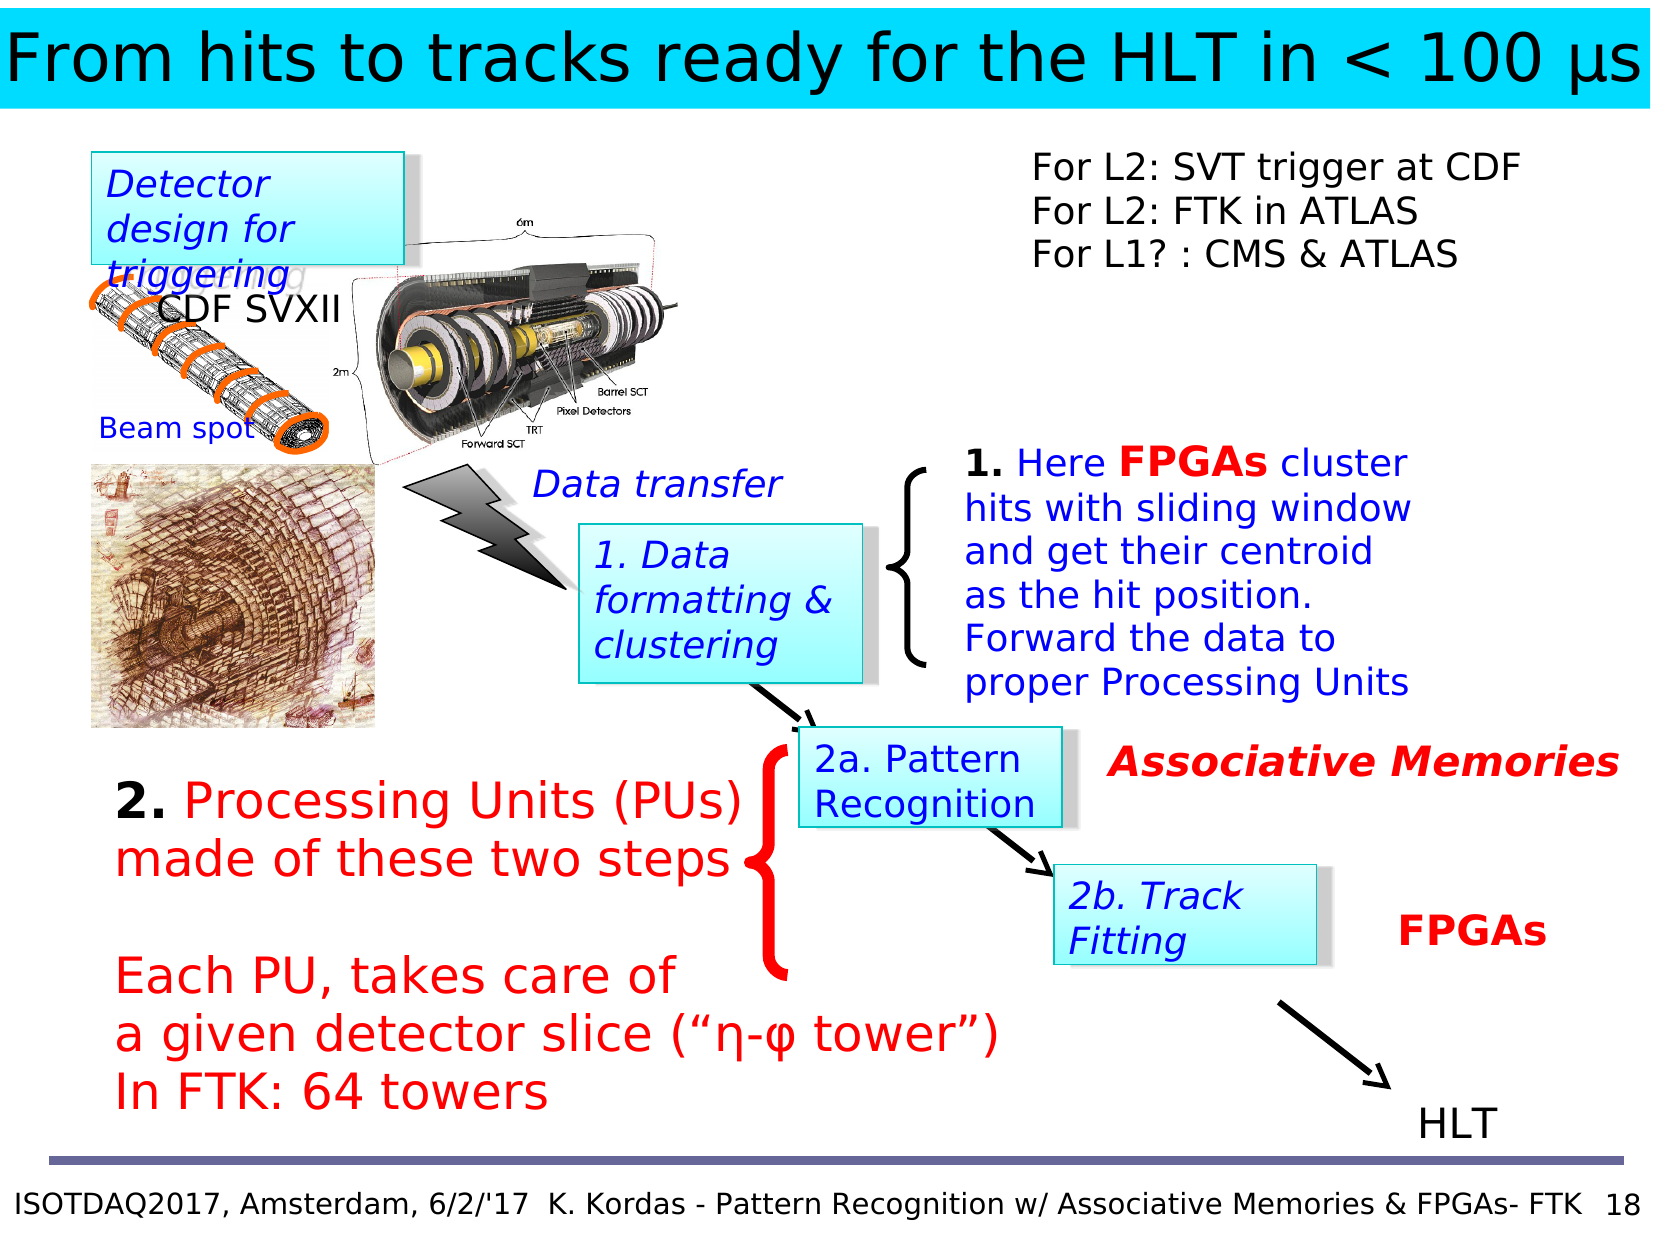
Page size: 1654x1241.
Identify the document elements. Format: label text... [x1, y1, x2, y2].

picture [91, 214, 678, 728]
text_box Detector design for triggering [91, 151, 404, 265]
text_box 2a. Pattern Recognition [799, 726, 1062, 827]
text_box 1. Data formatting & clustering [578, 523, 863, 683]
text_box Associative Memories [1094, 726, 1636, 793]
text_box [403, 464, 567, 590]
text_box 2b. Track Fitting [1053, 864, 1317, 965]
text_box Beam spot [83, 401, 271, 453]
picture [280, 419, 323, 448]
picture [92, 282, 102, 293]
text_box FPGAs [1382, 895, 1563, 962]
text_box 1. Here FPGAs cluster hits with sliding window and get their centroid as the hit position. Forward the data to proper Processing Units [949, 430, 1437, 715]
text_box CDF SVXII [141, 276, 357, 338]
title From hits to tracks ready for the HLT in < 100 μs [0, 8, 1651, 109]
text_box HLT [1402, 1089, 1513, 1155]
text_box Data transfer [517, 451, 798, 513]
text_box For L2: SVT trigger at CDF For L2: FTK in ATLAS For L1? : CMS & ATLAS [1016, 138, 1536, 286]
text_box 2. Processing Units (PUs) made of these two steps Each PU, takes care of a given detector slice (“η-φ tower”) In FTK: 64 towers [99, 764, 1017, 1131]
